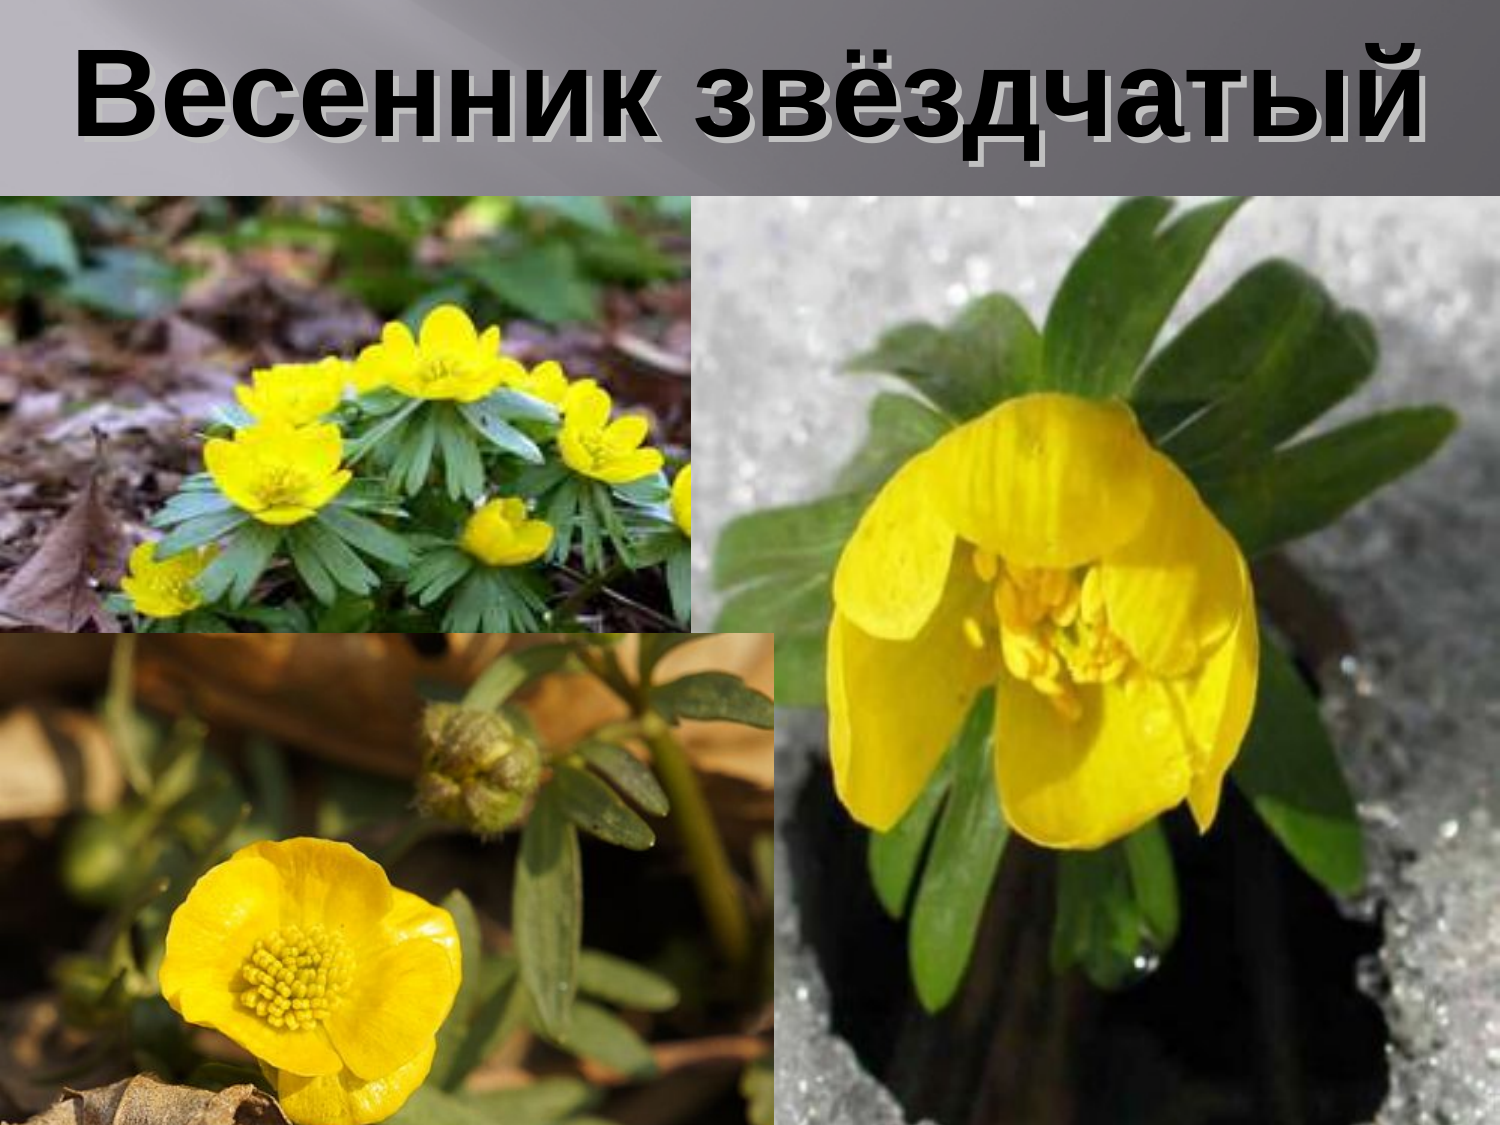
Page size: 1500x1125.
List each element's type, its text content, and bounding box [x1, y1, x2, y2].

picture [0, 196, 1500, 1125]
title Весенник звёздчатый [0, 0, 1500, 173]
